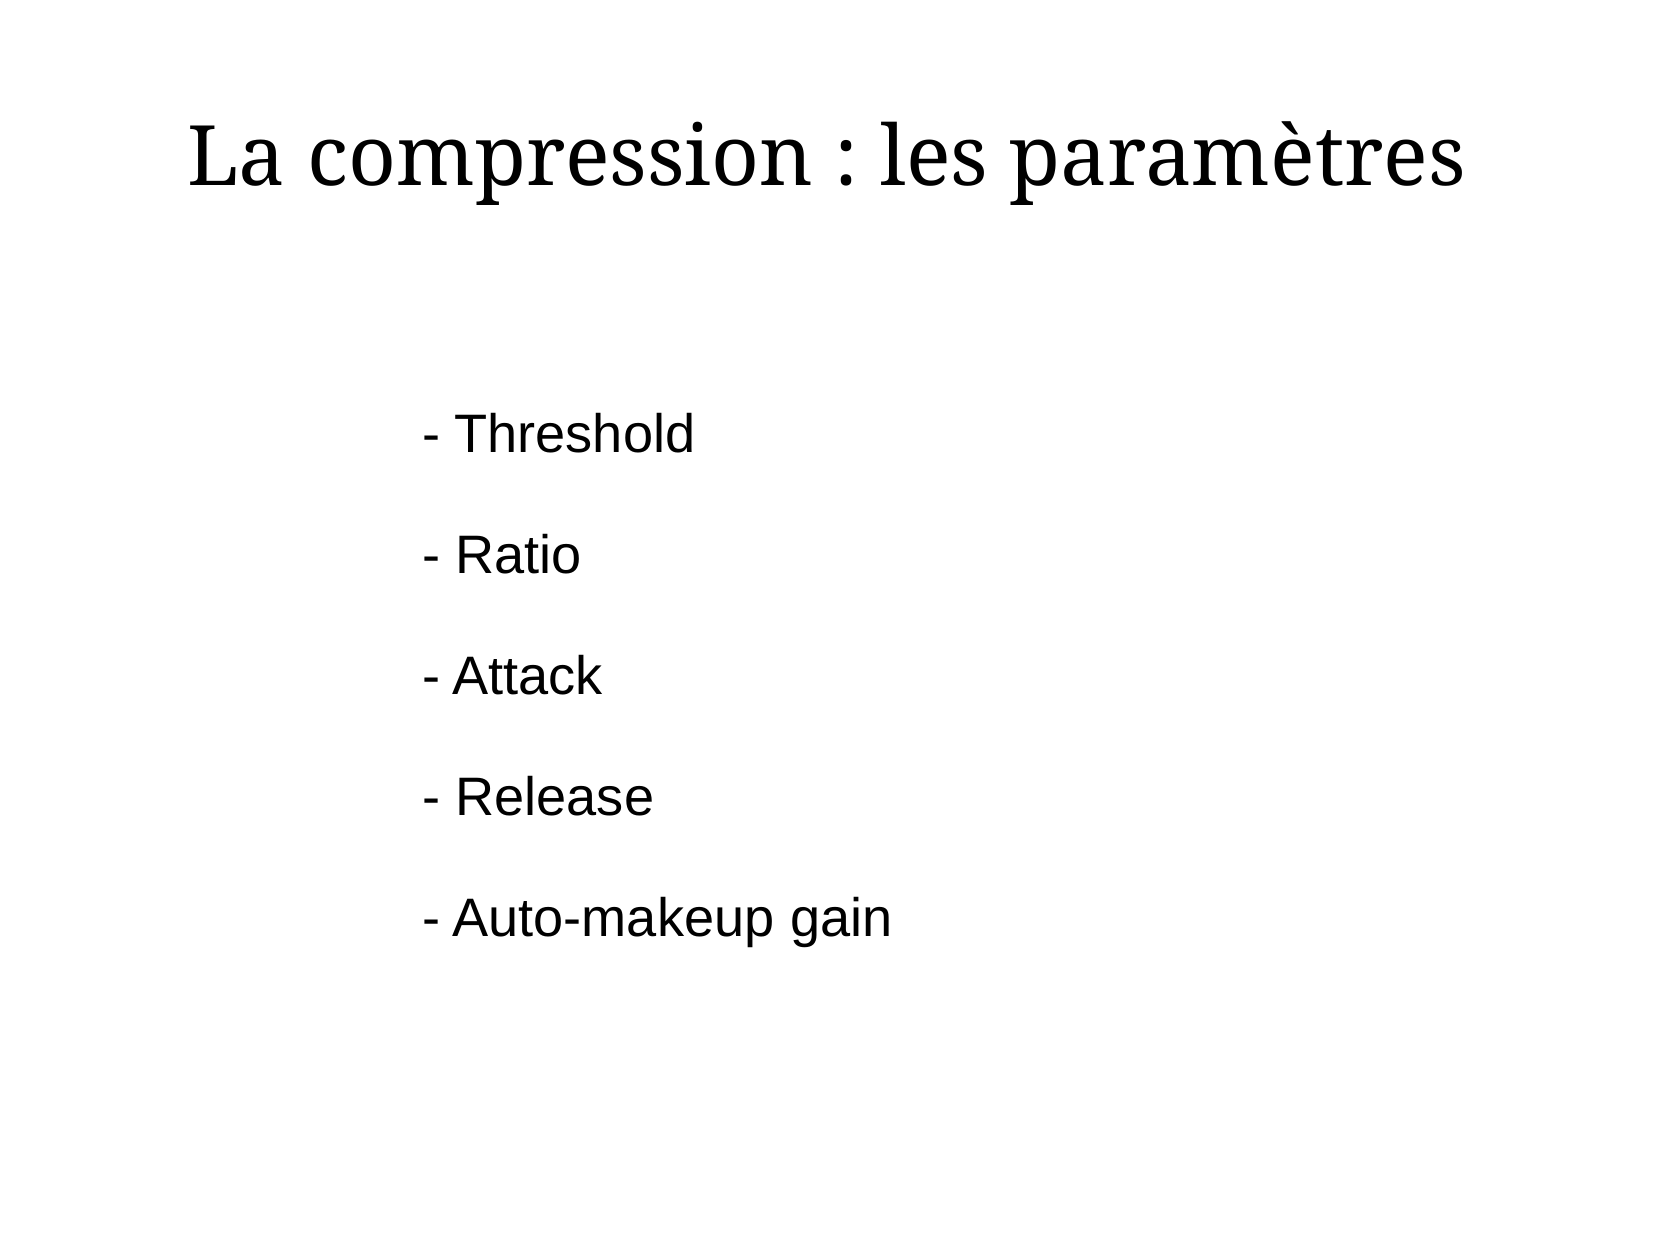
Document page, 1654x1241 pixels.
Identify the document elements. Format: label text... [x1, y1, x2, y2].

title La compression : les paramètres [82, 49, 1571, 257]
text_box - Threshold - Ratio - Attack - Release - Auto-makeup gain [407, 395, 1264, 1016]
